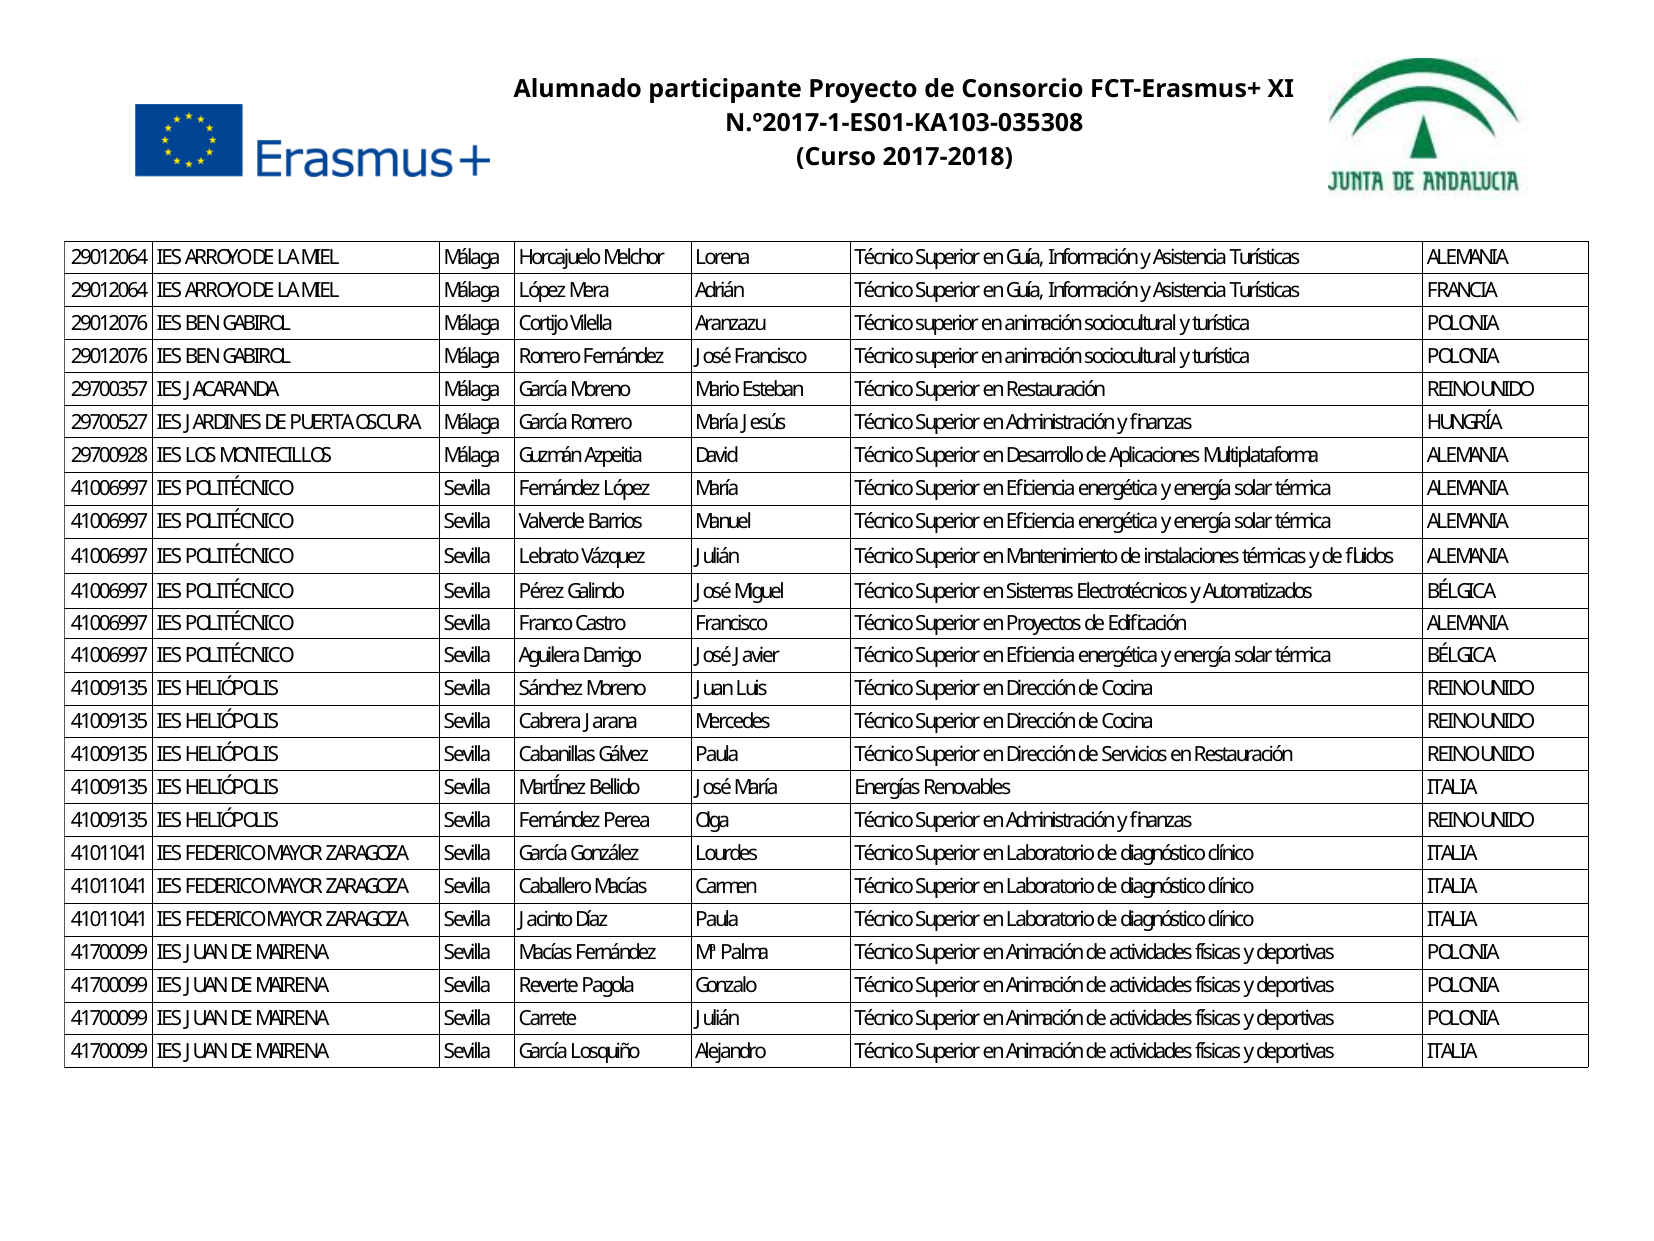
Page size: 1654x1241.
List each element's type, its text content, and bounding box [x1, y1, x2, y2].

picture [1328, 58, 1528, 200]
chart [64, 240, 1590, 1071]
picture [135, 104, 491, 178]
text_box Alumnado participante Proyecto de Consorcio FCT-Erasmus+ XI N.º2017-1-ES01-KA103-035308 (Curso 2017-2018) [498, 63, 1197, 168]
